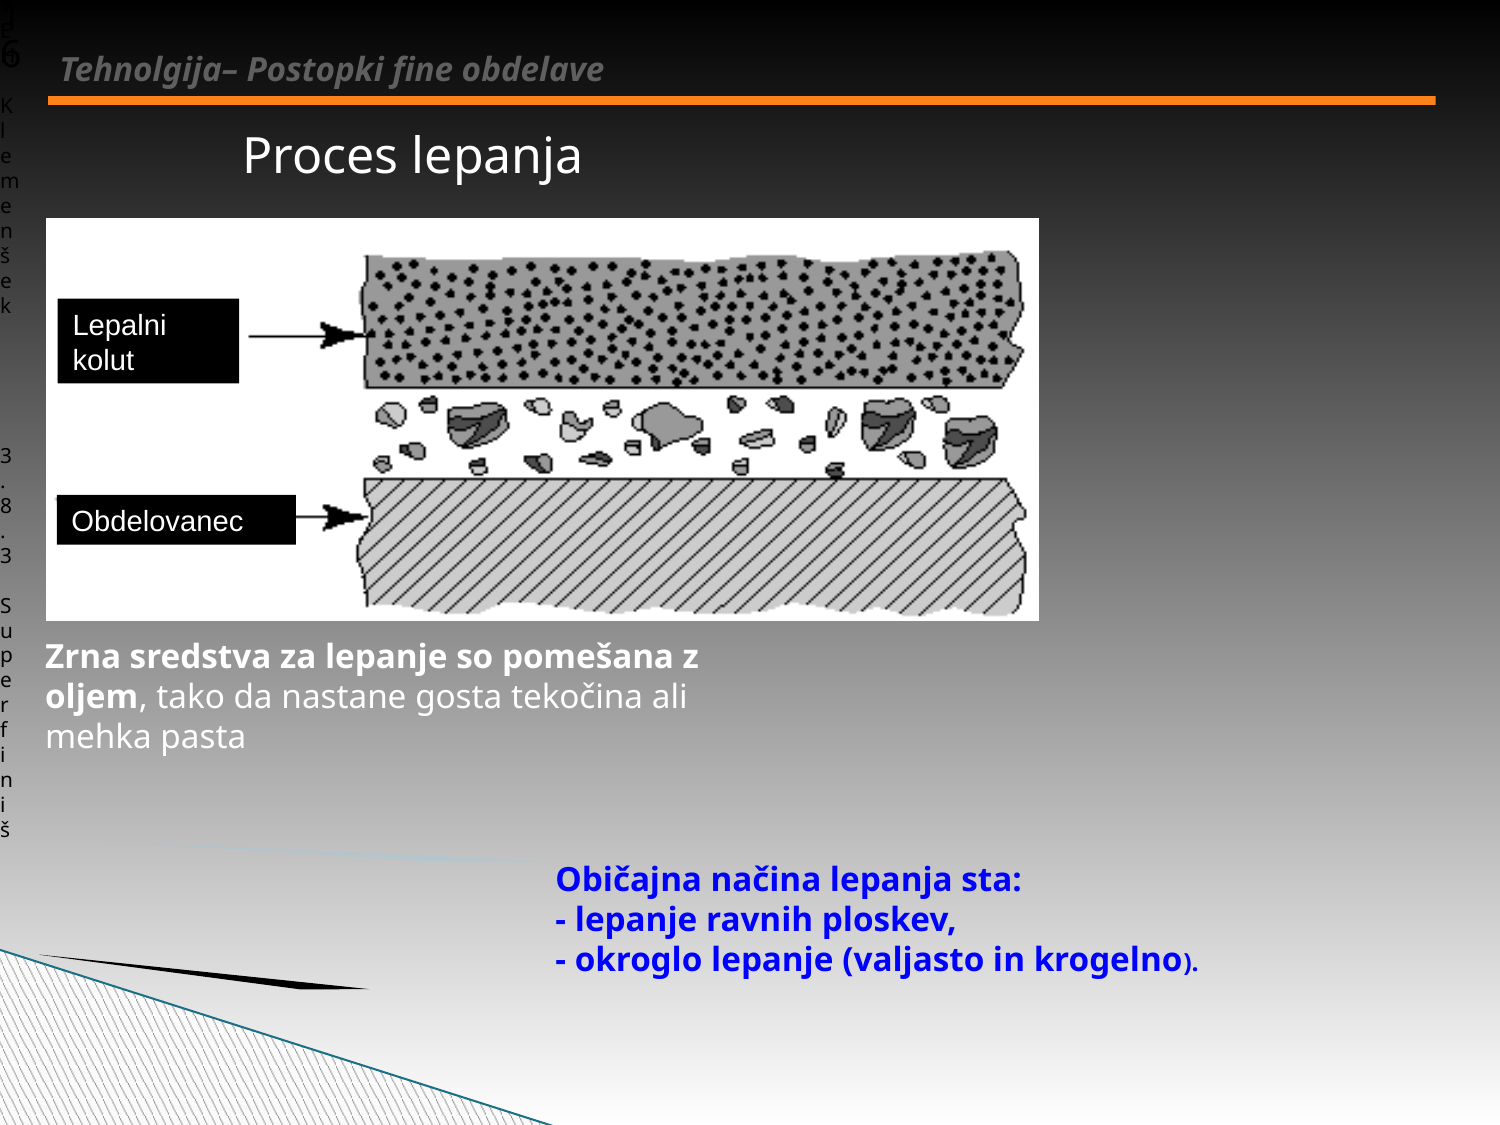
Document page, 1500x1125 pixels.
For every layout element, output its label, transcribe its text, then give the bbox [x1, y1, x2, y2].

picture [46, 218, 1039, 621]
picture [0, 952, 543, 1125]
text_box Proces lepanja [227, 116, 712, 192]
text_box Običajna načina lepanja sta: - lepanje ravnih ploskev, - okroglo lepanje (valjasto in krogelno). [540, 850, 1256, 986]
text_box Zrna sredstva za lepanje so pomešana z oljem, tako da nastane gosta tekočina ali mehka pasta [30, 628, 781, 763]
text_box Obdelovanec [56, 494, 296, 545]
text_box Lepalni kolut [57, 298, 240, 384]
